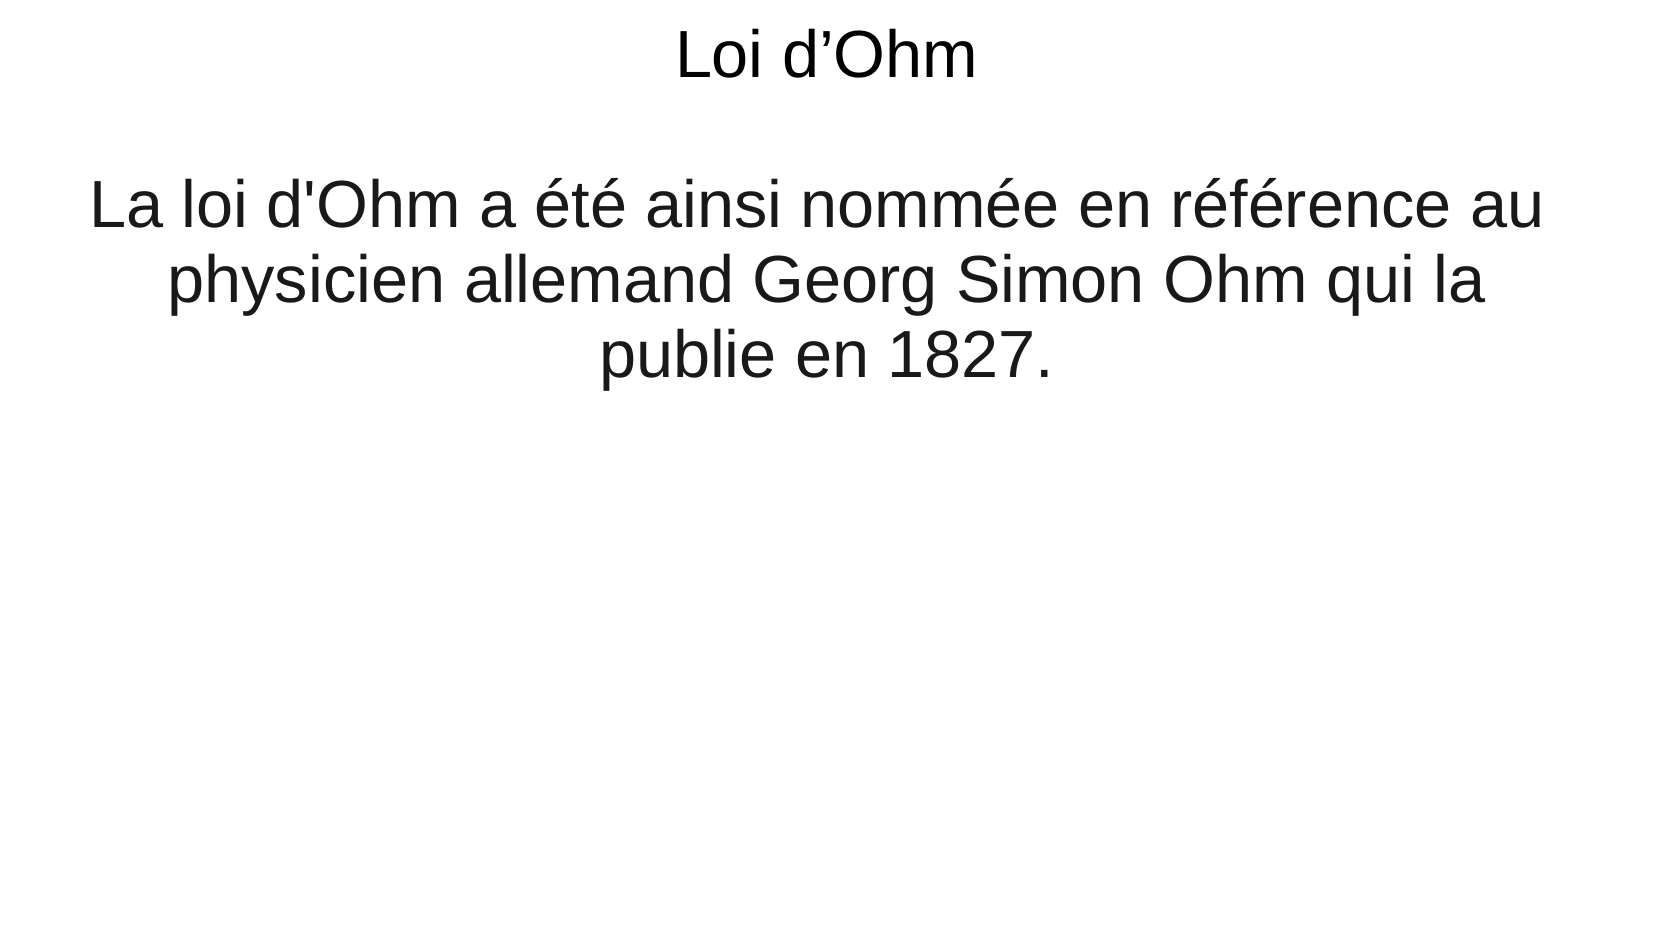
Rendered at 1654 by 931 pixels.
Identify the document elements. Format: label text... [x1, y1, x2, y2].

subtitle Loi d’Ohm La loi d'Ohm a été ainsi nommée en référence au physicien allemand Georg Simon Ohm qui la publie en 1827. [82, 29, 1571, 637]
